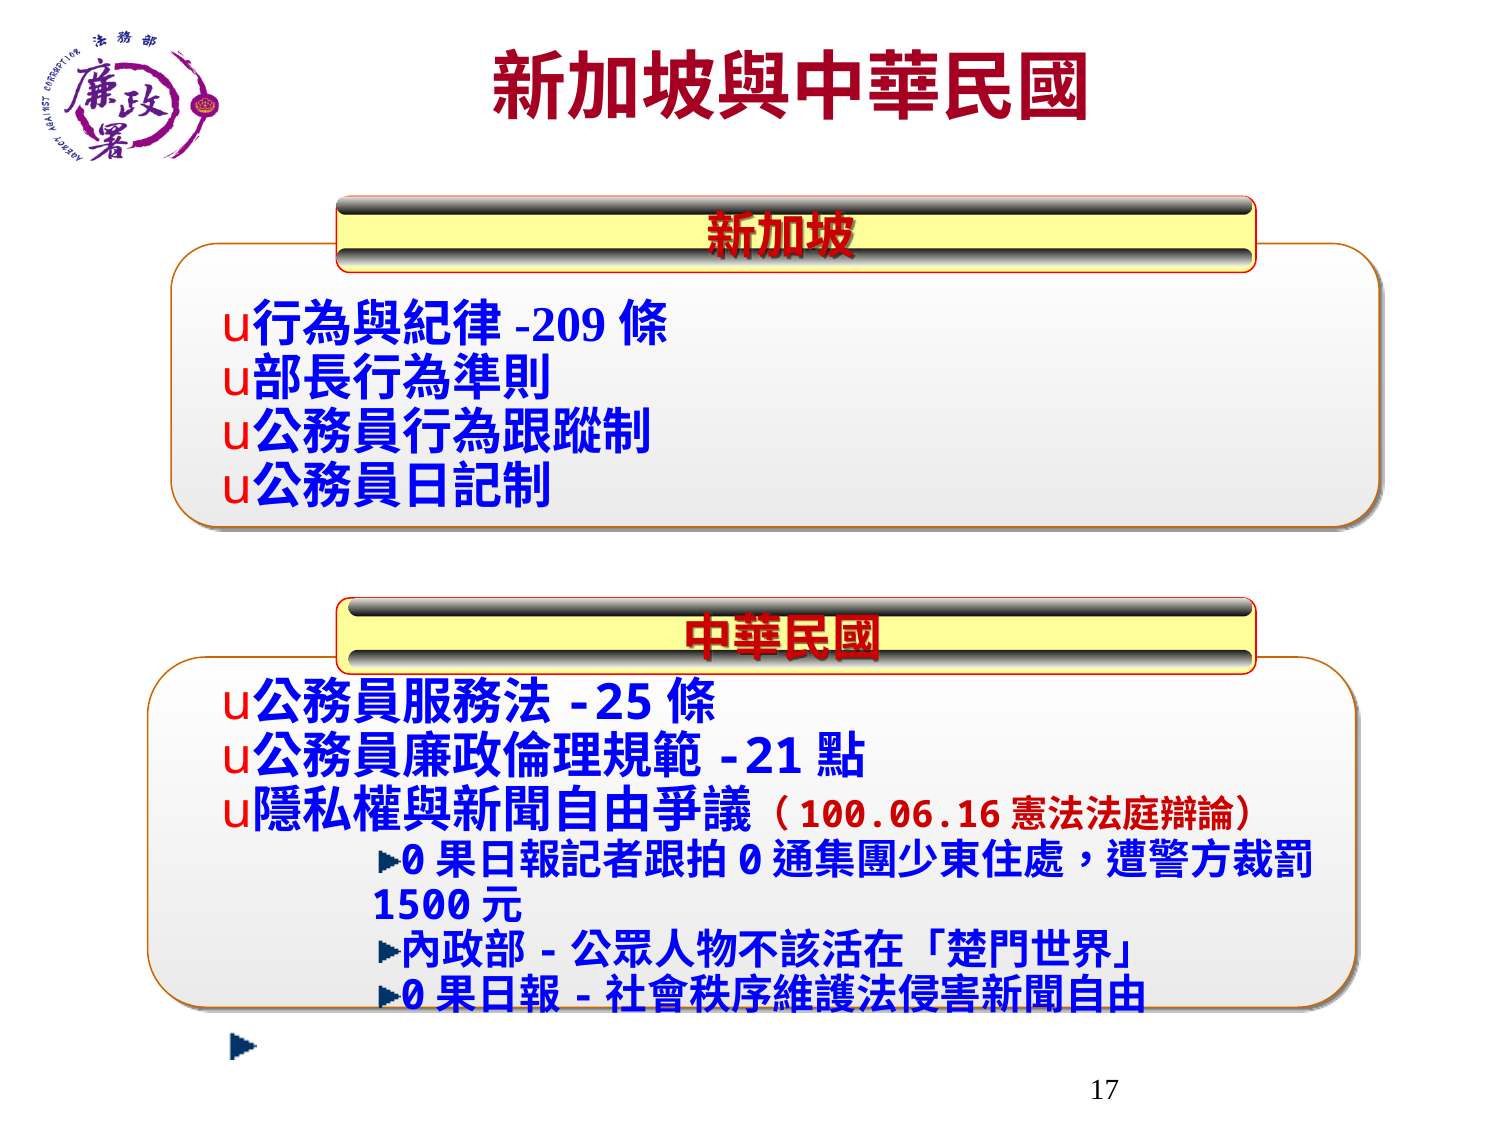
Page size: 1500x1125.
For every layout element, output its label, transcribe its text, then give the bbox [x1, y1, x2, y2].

text_box [1074, 1037, 1388, 1113]
text_box 行為與紀律-209條 部長行為準則 公務員行為跟蹤制 公務員日記制 [207, 291, 1363, 522]
text_box [171, 196, 1380, 527]
text_box [147, 597, 1333, 1008]
text_box 新加坡 [691, 196, 871, 271]
text_box 中華民國 [667, 598, 897, 669]
text_box 公務員服務法-25條 公務員廉政倫理規範-21點 隱私權與新聞自由爭議（100.06.16憲法法庭辯論） 0果日報記者跟拍0通集團少東住處，遭警方裁罰1500元 內政部-公眾人物不該活在「楚門世界」 0果日報-社會秩序維護法侵害新聞自由 [207, 669, 1363, 1080]
text_box 新加坡與中華民國 [206, 19, 1377, 149]
